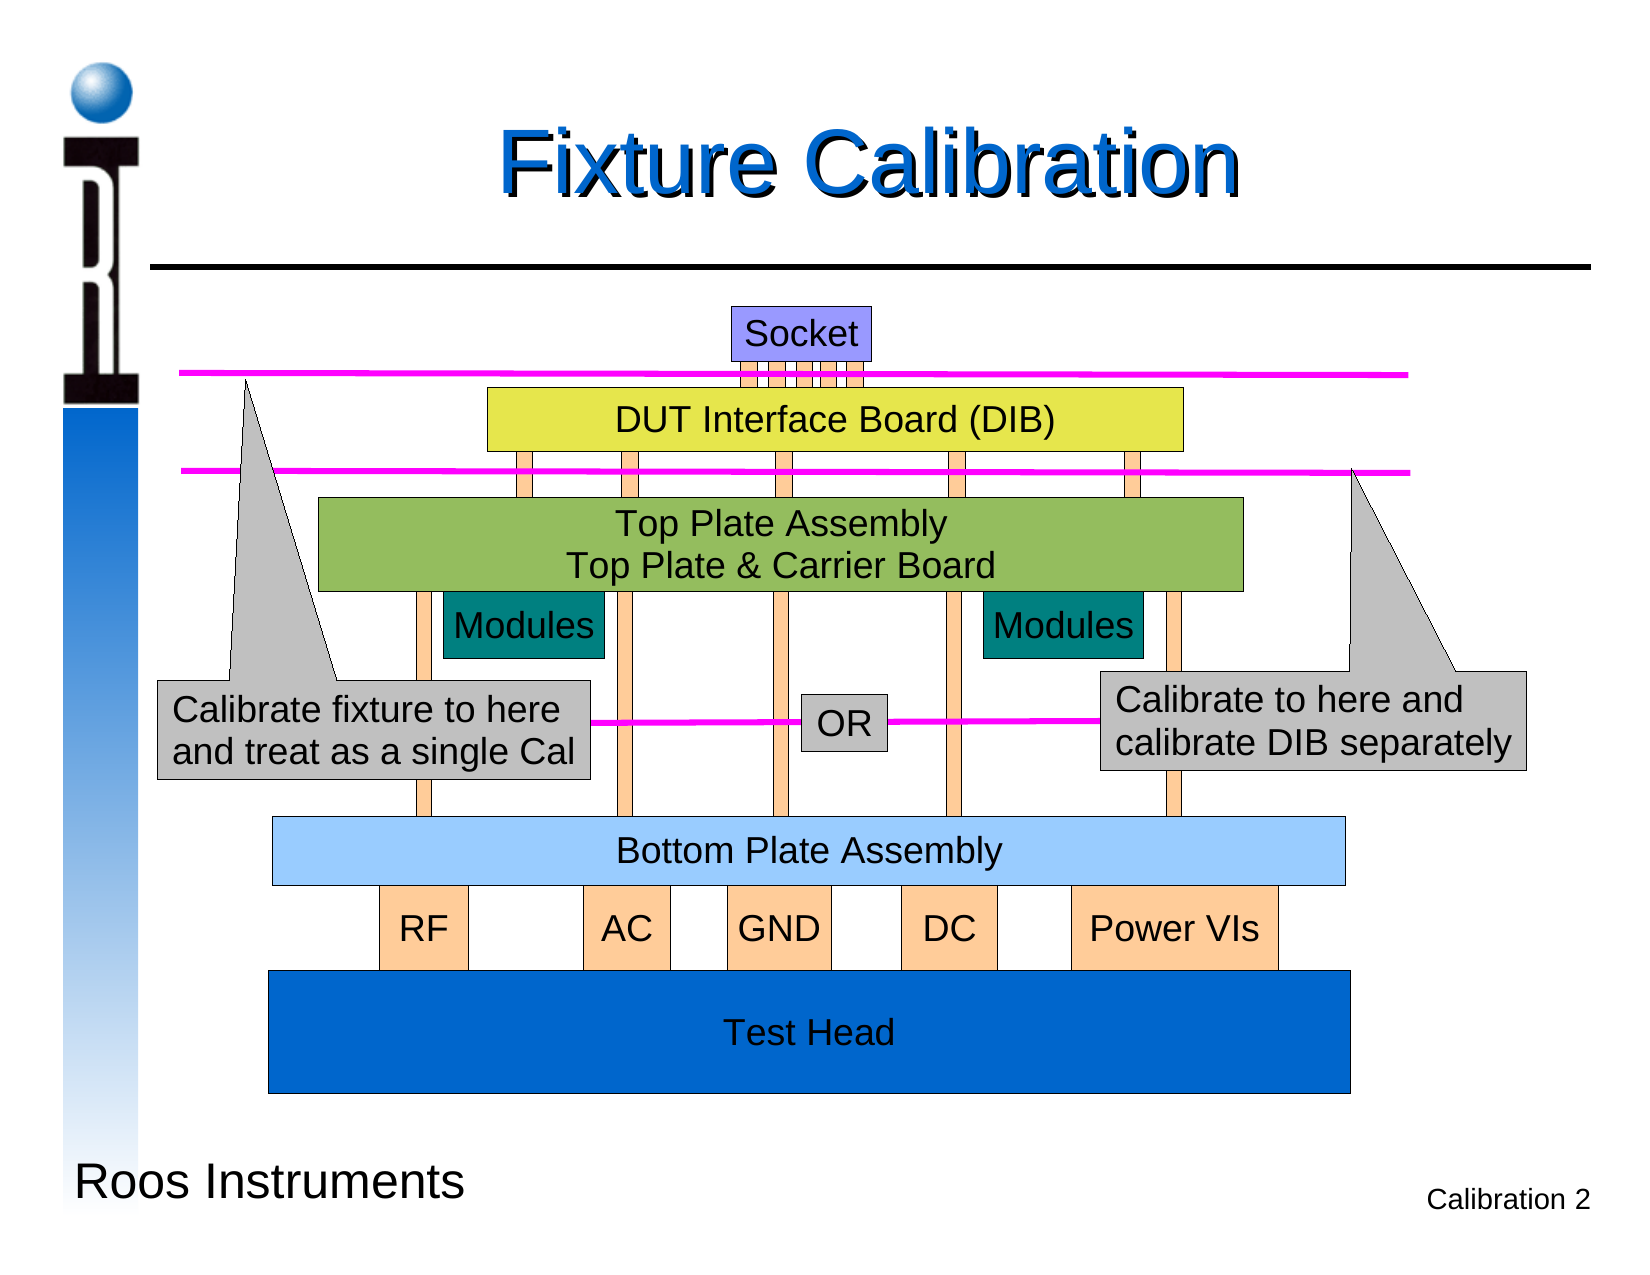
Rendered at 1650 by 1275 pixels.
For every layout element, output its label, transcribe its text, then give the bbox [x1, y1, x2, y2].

text_box [1166, 771, 1182, 817]
text_box [846, 378, 864, 387]
text_box [740, 362, 758, 370]
text_box [617, 592, 633, 719]
text_box [768, 377, 786, 387]
text_box Power VIs [1071, 885, 1279, 971]
text_box [796, 378, 813, 387]
text_box [773, 592, 789, 719]
text_box [621, 452, 639, 468]
text_box DC [901, 885, 998, 971]
text_box [516, 475, 533, 497]
text_box [775, 475, 793, 497]
text_box Calibrate to here and calibrate DIB separately [1100, 468, 1527, 771]
text_box Bottom Plate Assembly [272, 816, 1346, 886]
text_box [820, 362, 837, 371]
text_box [621, 475, 639, 497]
text_box Top Plate Assembly Top Plate & Carrier Board [318, 497, 1244, 592]
text_box [775, 452, 793, 468]
text_box [740, 377, 758, 387]
text_box Modules [983, 591, 1144, 659]
text_box [773, 726, 789, 817]
text_box OR [801, 694, 888, 752]
text_box [948, 452, 966, 469]
text_box [946, 592, 962, 718]
text_box [416, 592, 432, 680]
title Fixture Calibration [147, 72, 1591, 251]
text_box [846, 362, 864, 371]
text_box [948, 476, 966, 497]
text_box [946, 725, 962, 817]
text_box AC [583, 885, 671, 971]
text_box [1124, 476, 1141, 497]
text_box [796, 362, 813, 371]
text_box [820, 378, 837, 387]
text_box [768, 362, 786, 370]
text_box Calibrate fixture to here and treat as a single Cal [157, 379, 591, 780]
text_box [1166, 592, 1182, 671]
text_box DUT Interface Board (DIB) [487, 387, 1184, 452]
text_box [516, 452, 533, 468]
text_box GND [727, 885, 832, 971]
text_box RF [379, 885, 469, 971]
text_box [416, 780, 432, 817]
text_box [617, 726, 633, 817]
text_box [1124, 452, 1141, 469]
text_box Modules [443, 591, 605, 659]
text_box Test Head [268, 970, 1351, 1094]
text_box Socket [731, 306, 872, 362]
picture [59, 59, 144, 411]
